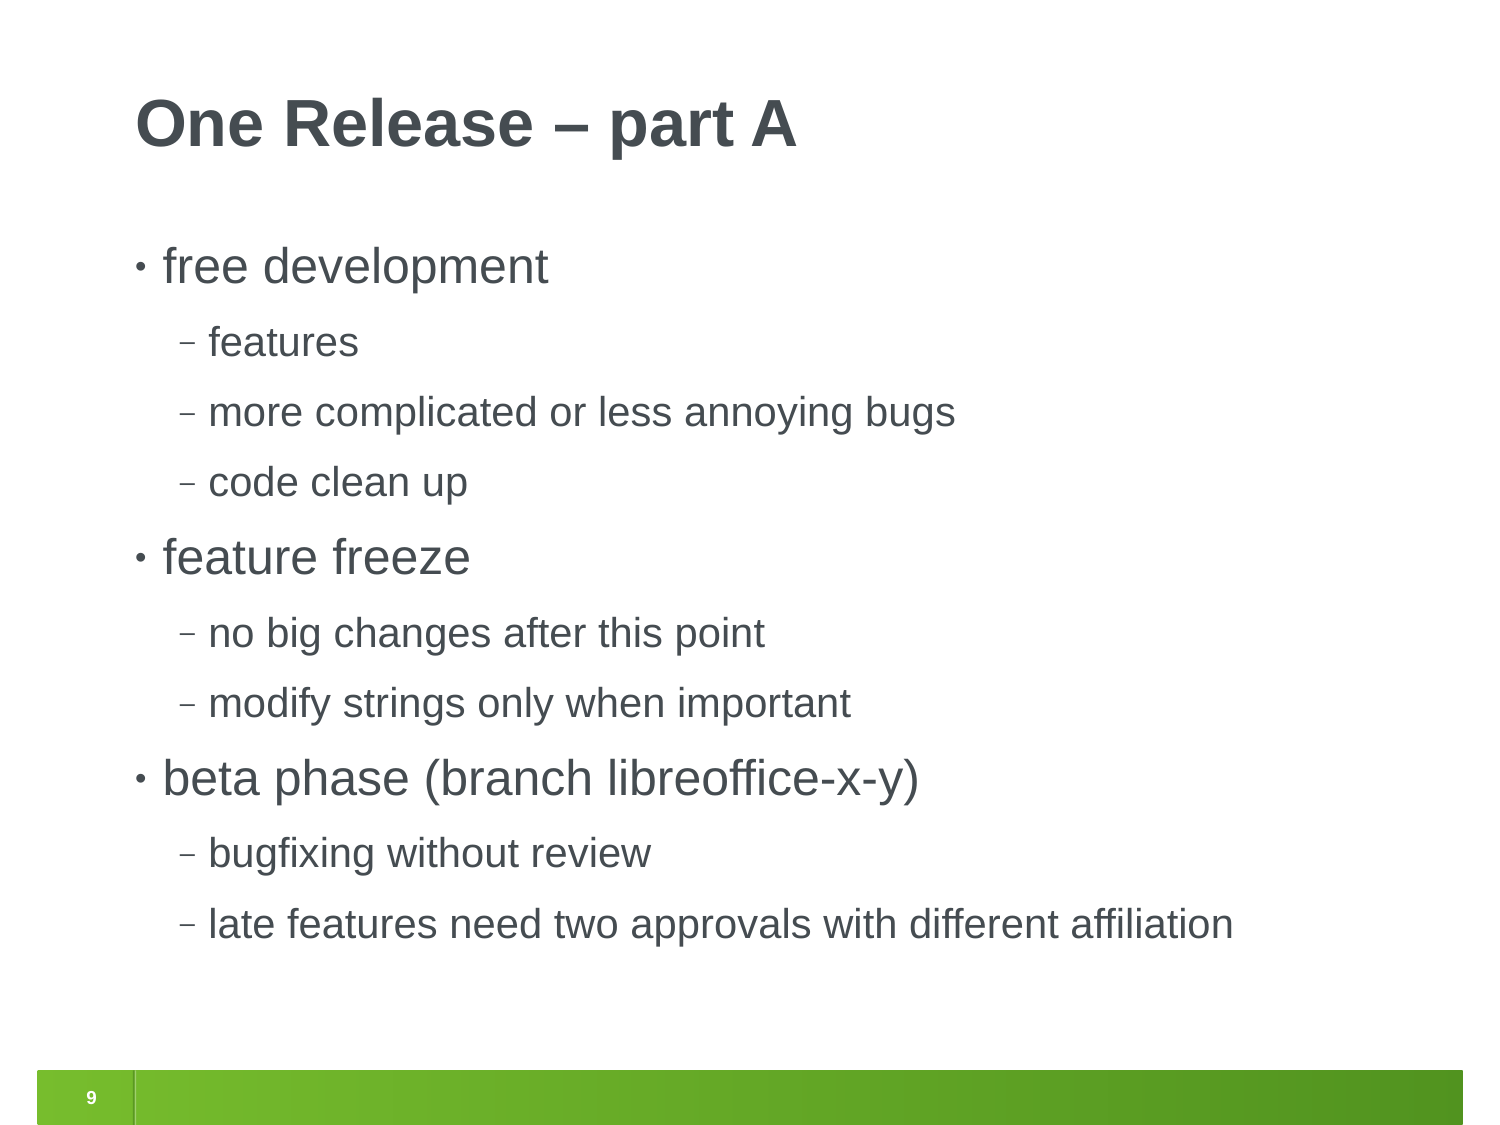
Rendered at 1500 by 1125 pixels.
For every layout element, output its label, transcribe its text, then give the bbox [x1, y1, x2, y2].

list free development features more complicated or less annoying bugs code clean up feature freeze no big changes after this point modify strings only when important beta phase (branch libreoffice-x-y) bugfixing without review late features need two approvals with different affiliation [135, 238, 1372, 982]
title One Release – part A [135, 41, 1372, 204]
